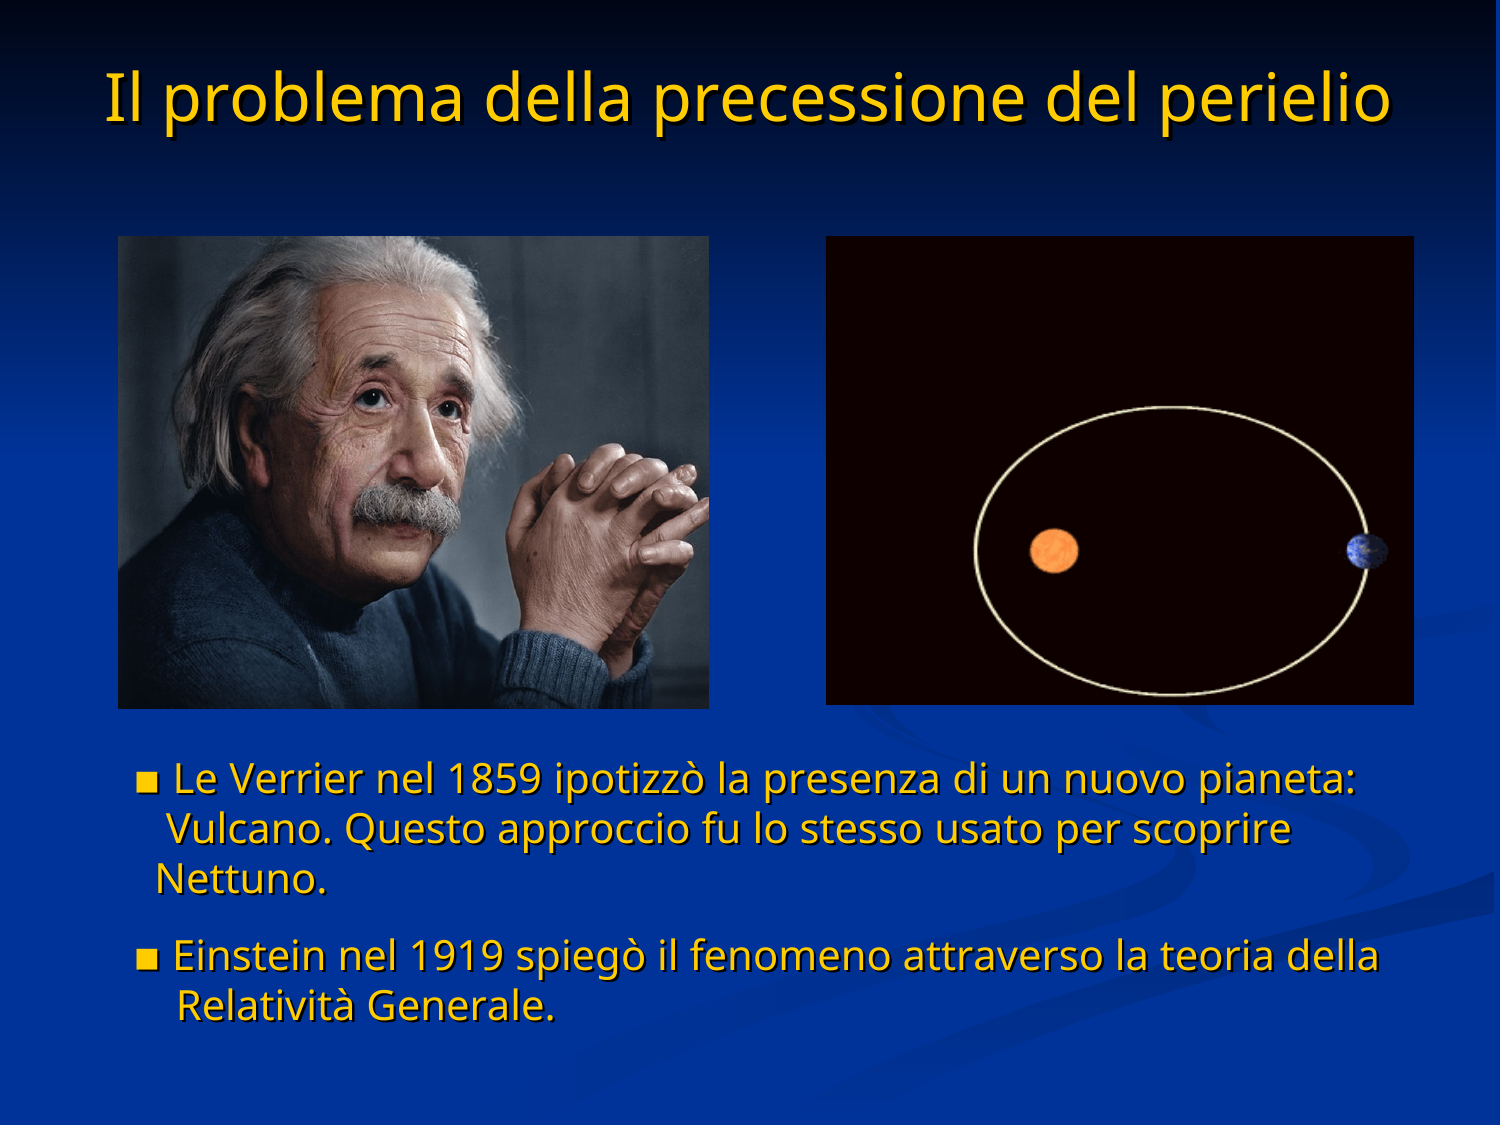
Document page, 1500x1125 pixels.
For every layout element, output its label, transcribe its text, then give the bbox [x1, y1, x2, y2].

text_box Il problema della precessione del perielio [35, 47, 1465, 154]
picture [826, 236, 1414, 705]
picture [118, 236, 709, 709]
text_box ▪ Einstein nel 1919 spiegò il fenomeno attraverso la teoria della Relatività Generale. [118, 921, 1418, 1041]
text_box ▪ Le Verrier nel 1859 ipotizzò la presenza di un nuovo pianeta: Vulcano. Questo approccio fu lo stesso usato per scoprire Nettuno. [118, 744, 1418, 909]
